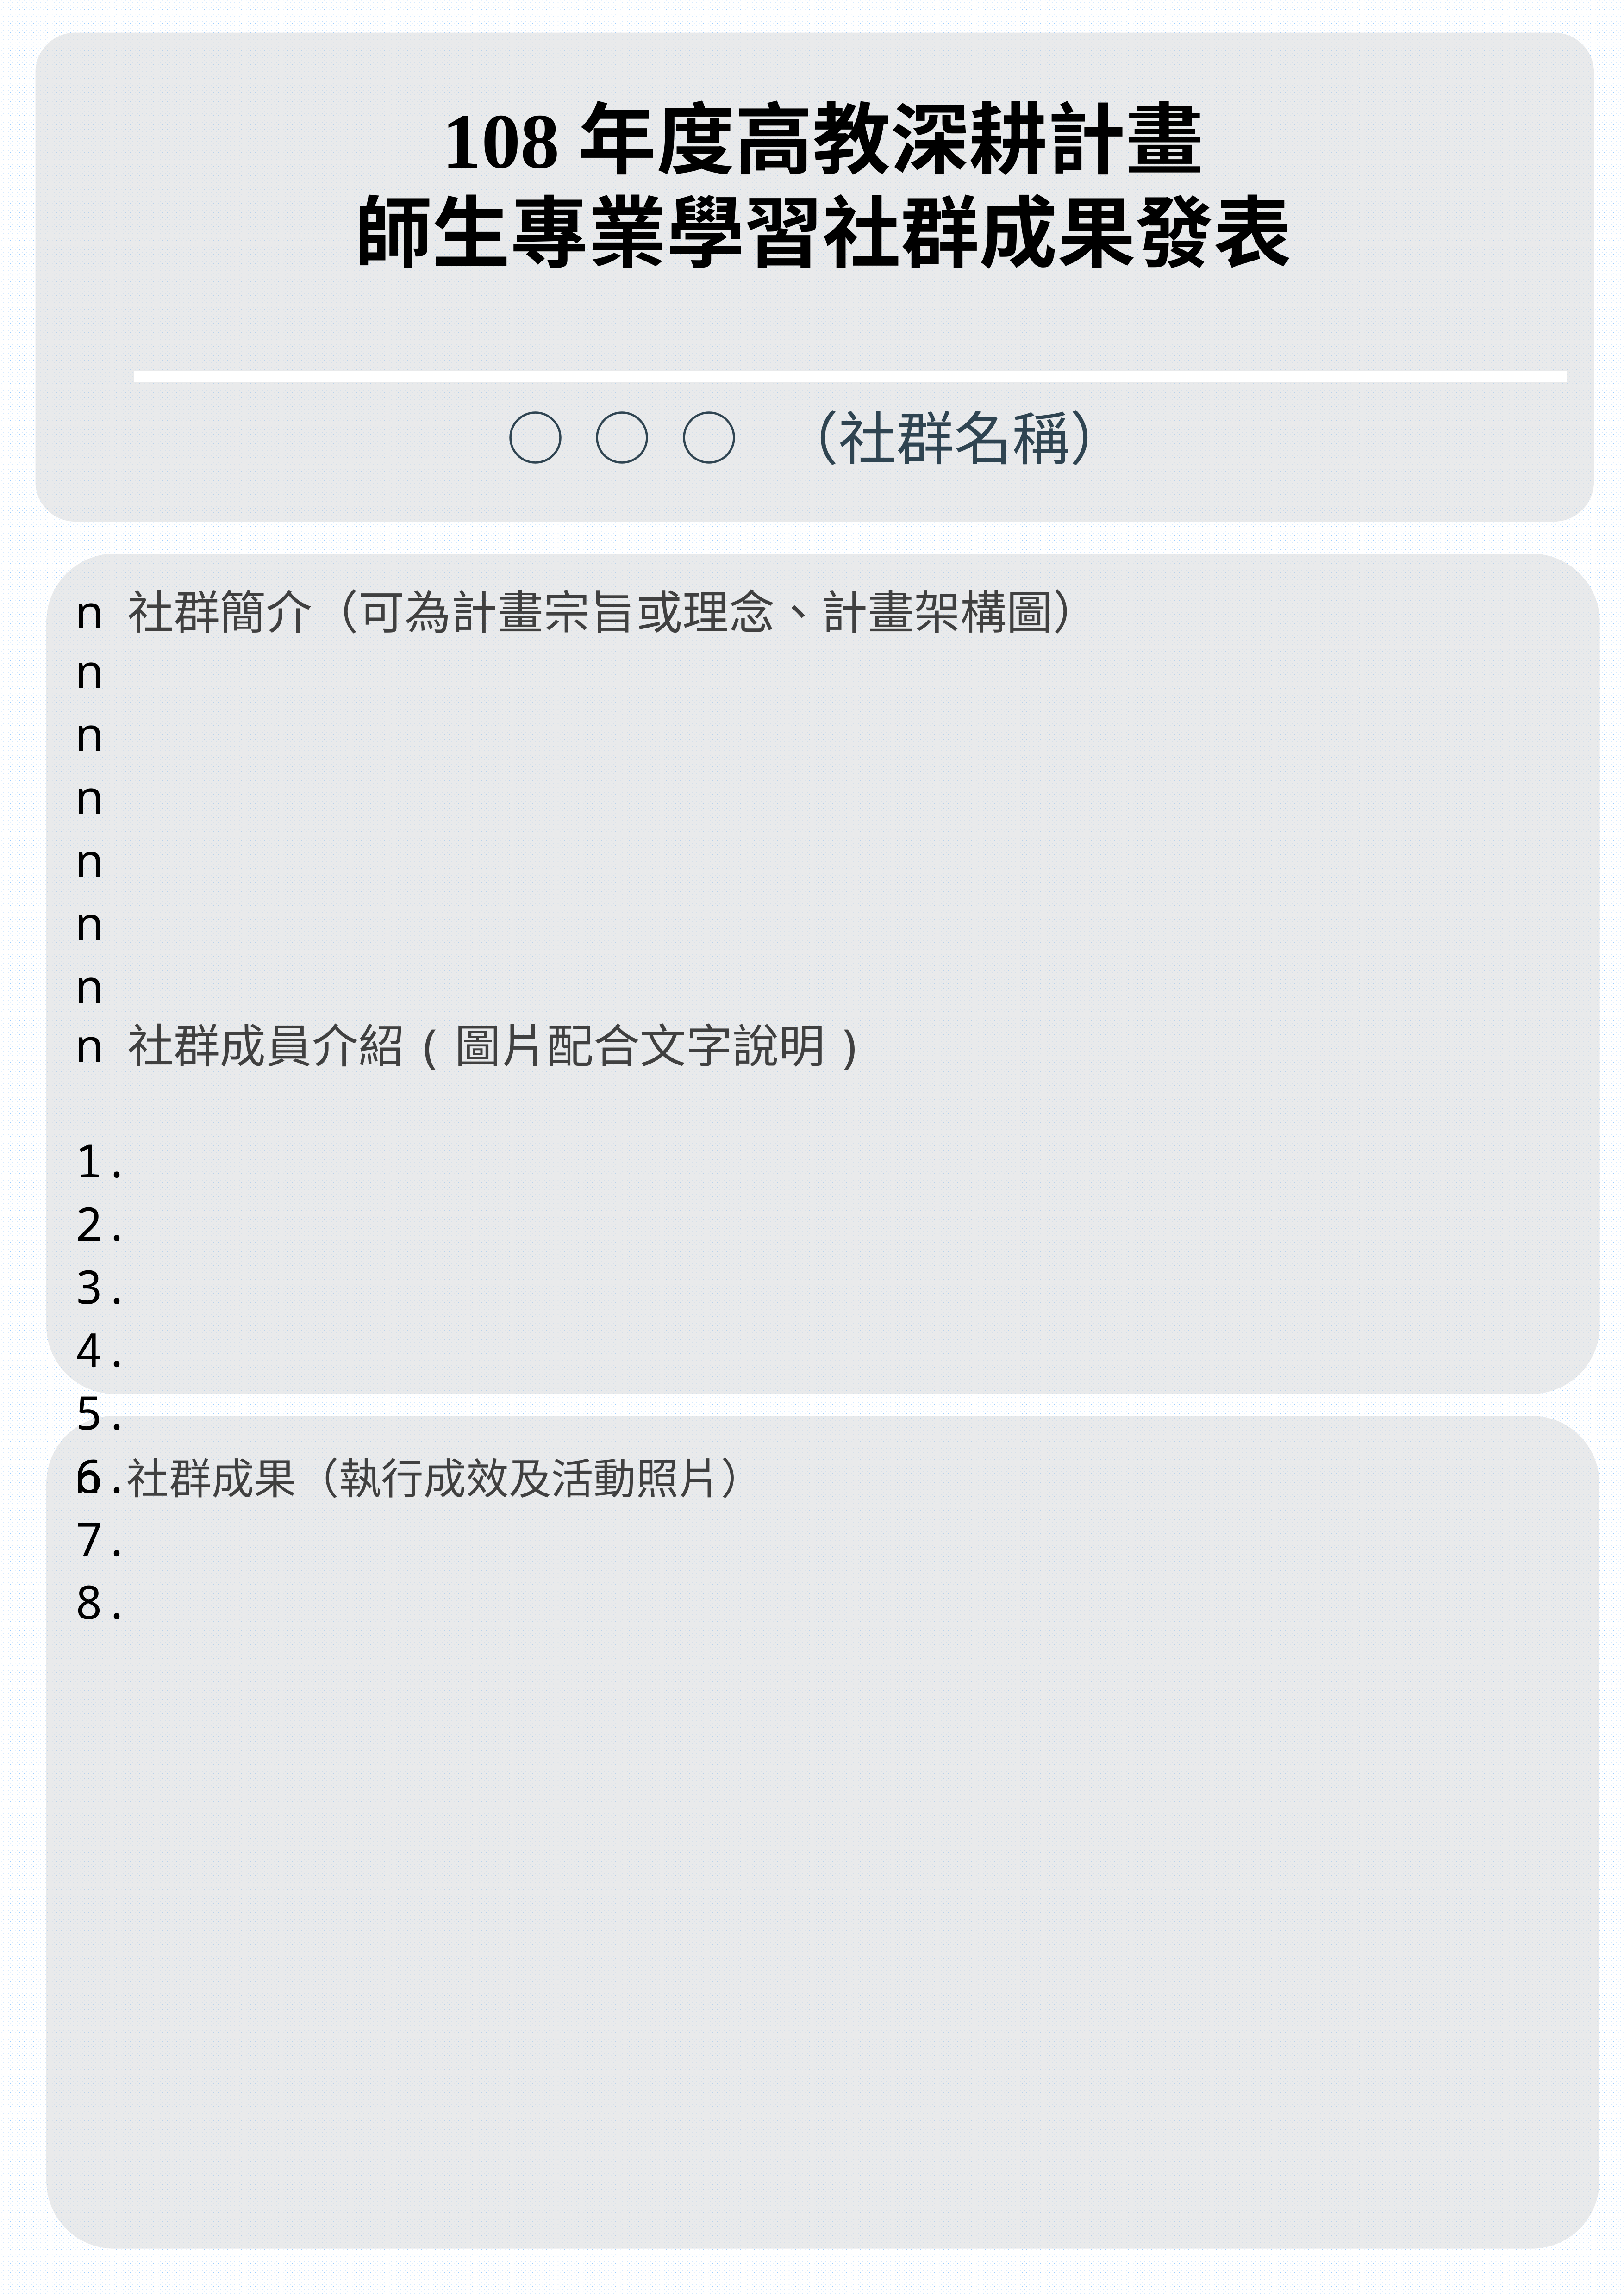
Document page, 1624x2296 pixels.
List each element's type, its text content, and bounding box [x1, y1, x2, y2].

text_box 108年度高教深耕計畫 師生專業學習社群成果發表 [79, 44, 1567, 323]
text_box [35, 32, 1594, 522]
text_box 社群簡介（可為計畫宗旨或理念、計畫架構圖） 社群成員介紹(圖片配合文字說明) [68, 579, 1555, 1454]
text_box [46, 1420, 1599, 2249]
text_box 社群成果（執行成效及活動照片） [68, 1448, 1555, 2192]
text_box [46, 554, 1600, 1390]
text_box ○ ○ ○ （社群名稱） [74, 398, 1562, 476]
